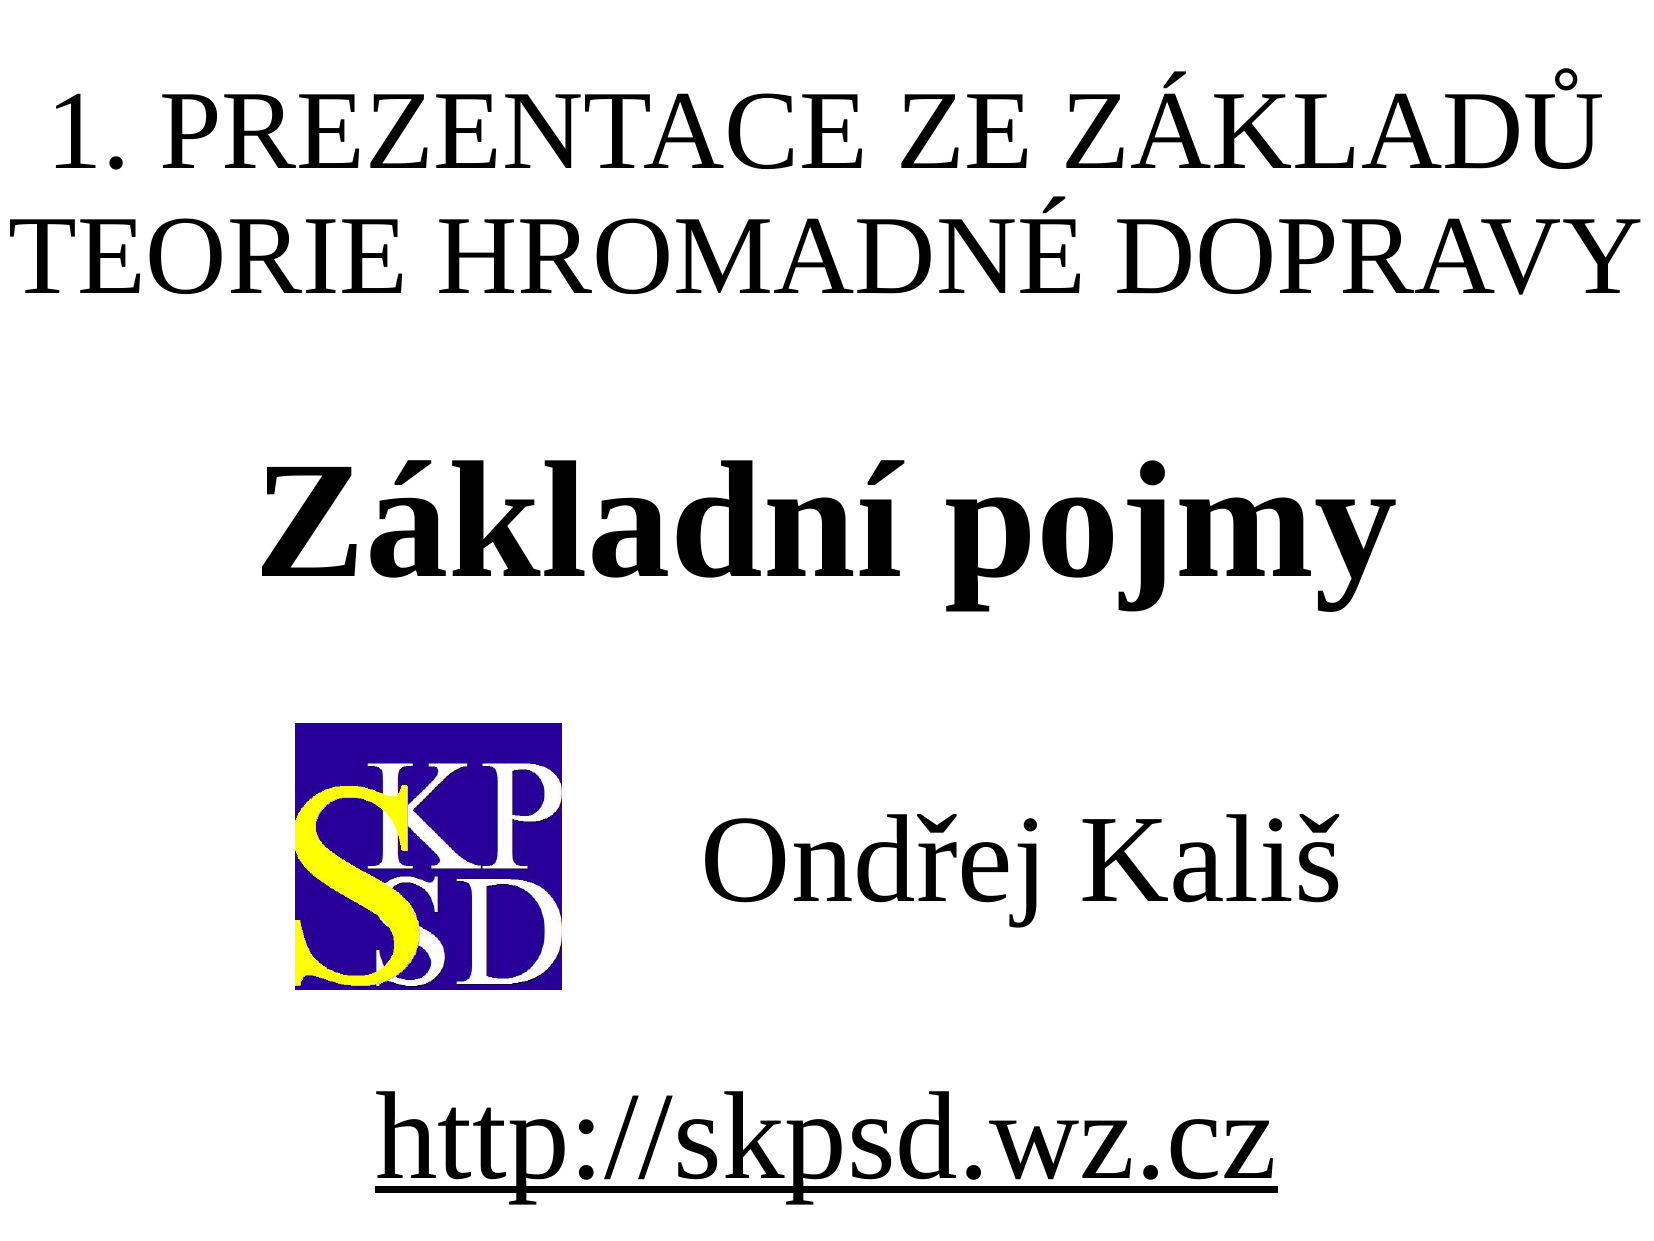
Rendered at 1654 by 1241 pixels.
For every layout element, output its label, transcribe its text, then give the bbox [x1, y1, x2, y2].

text_box Ondřej Kališ [686, 782, 1359, 936]
picture [295, 723, 562, 990]
text_box http://skpsd.wz.cz [360, 1060, 1294, 1214]
text_box 1. PREZENTACE ZE ZÁKLADŮ TEORIE HROMADNÉ DOPRAVY [0, 60, 1654, 325]
text_box Základní pojmy [239, 420, 1415, 621]
